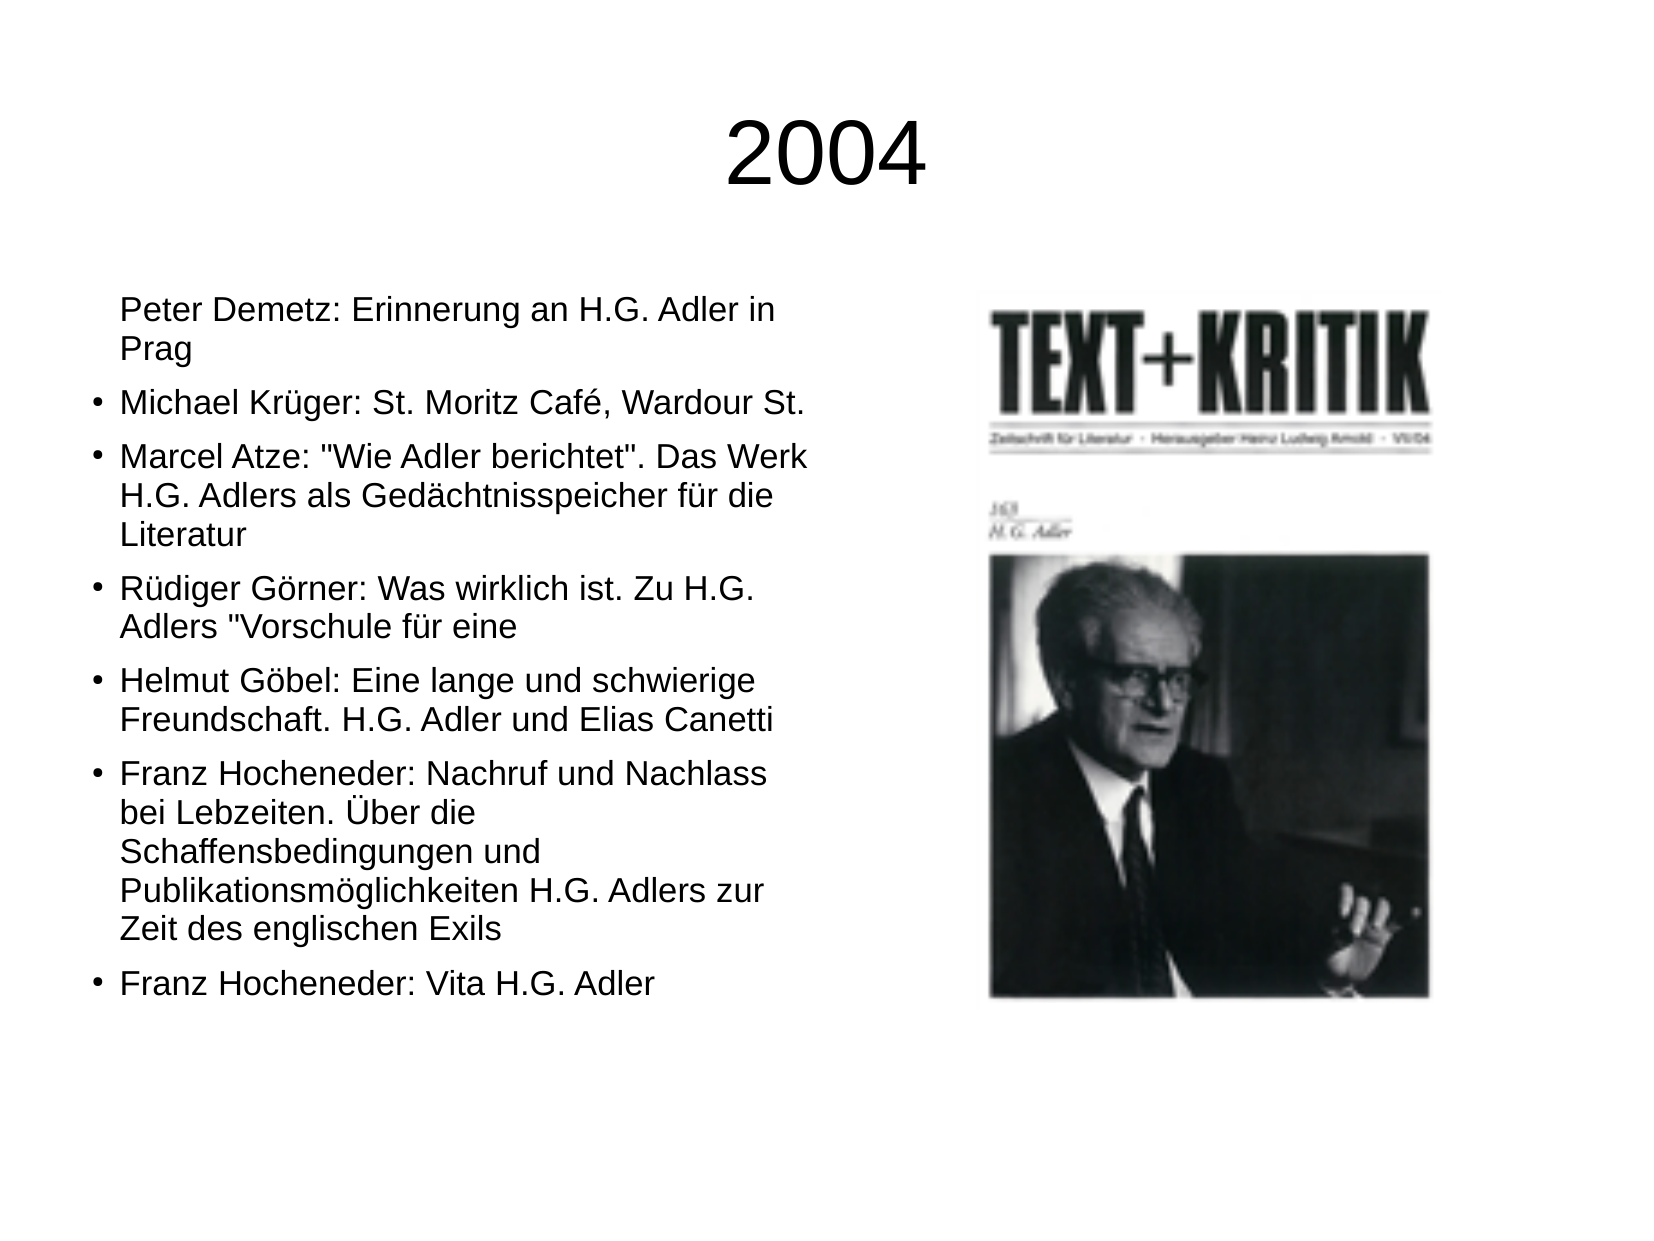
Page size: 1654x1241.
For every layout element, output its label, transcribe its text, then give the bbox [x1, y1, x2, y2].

title 2004 [82, 49, 1571, 257]
picture [976, 290, 1441, 1010]
list Peter Demetz: Erinnerung an H.G. Adler in Prag Michael Krüger: St. Moritz Café, Wardour St. Marcel Atze: "Wie Adler berichtet". Das Werk H.G. Adlers als Gedächtnisspeicher für die Literatur Rüdiger Görner: Was wirklich ist. Zu H.G. Adlers "Vorschule für eine Helmut Göbel: Eine lange und schwierige Freundschaft. H.G. Adler und Elias Canetti Franz Hocheneder: Nachruf und Nachlass bei Lebzeiten. Über die Schaffensbedingungen und Publikationsmöglichkeiten H.G. Adlers zur Zeit des englischen Exils Franz Hocheneder: Vita H.G. Adler [82, 290, 809, 1010]
